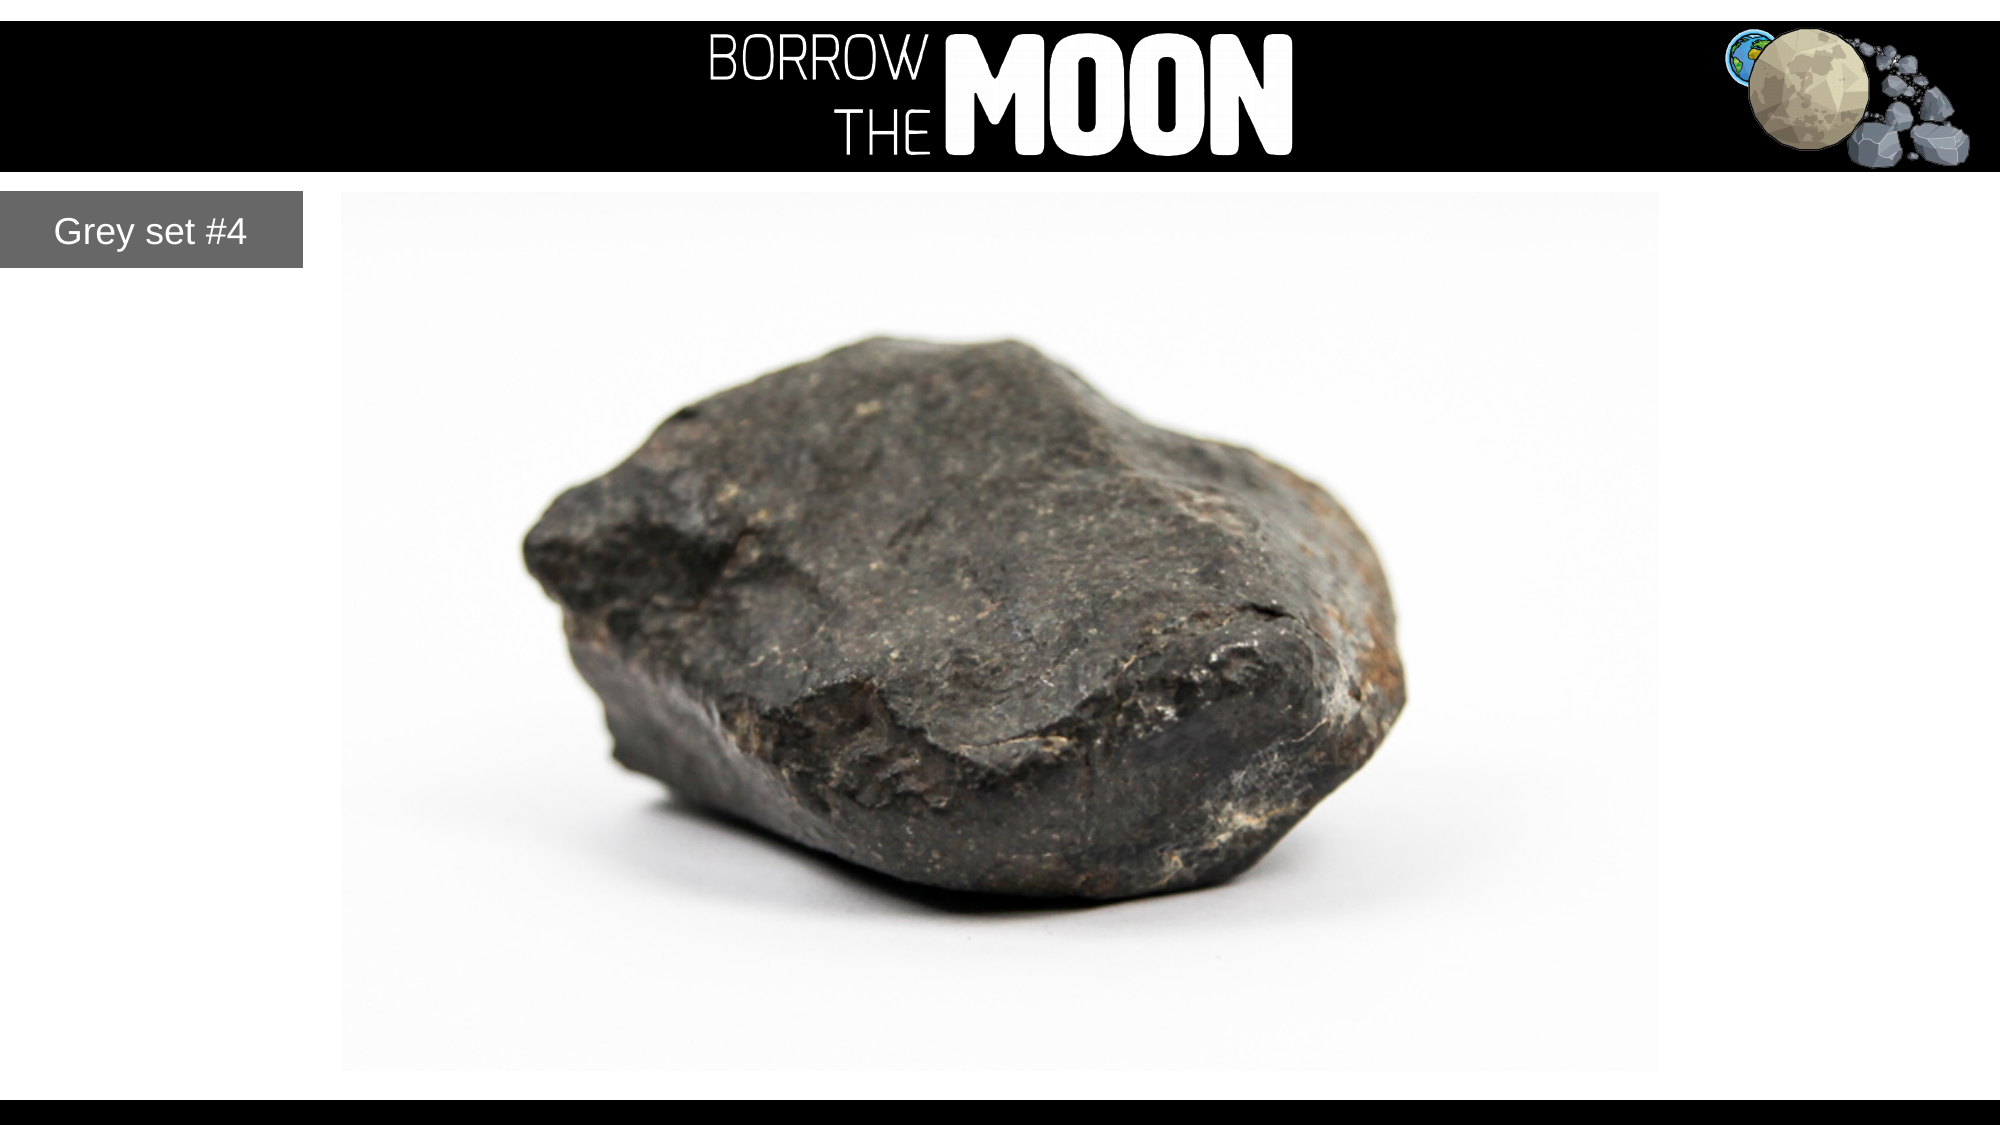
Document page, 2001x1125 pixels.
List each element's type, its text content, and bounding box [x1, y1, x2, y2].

picture [341, 192, 1659, 1071]
text_box Grey set #4 [0, 191, 303, 268]
